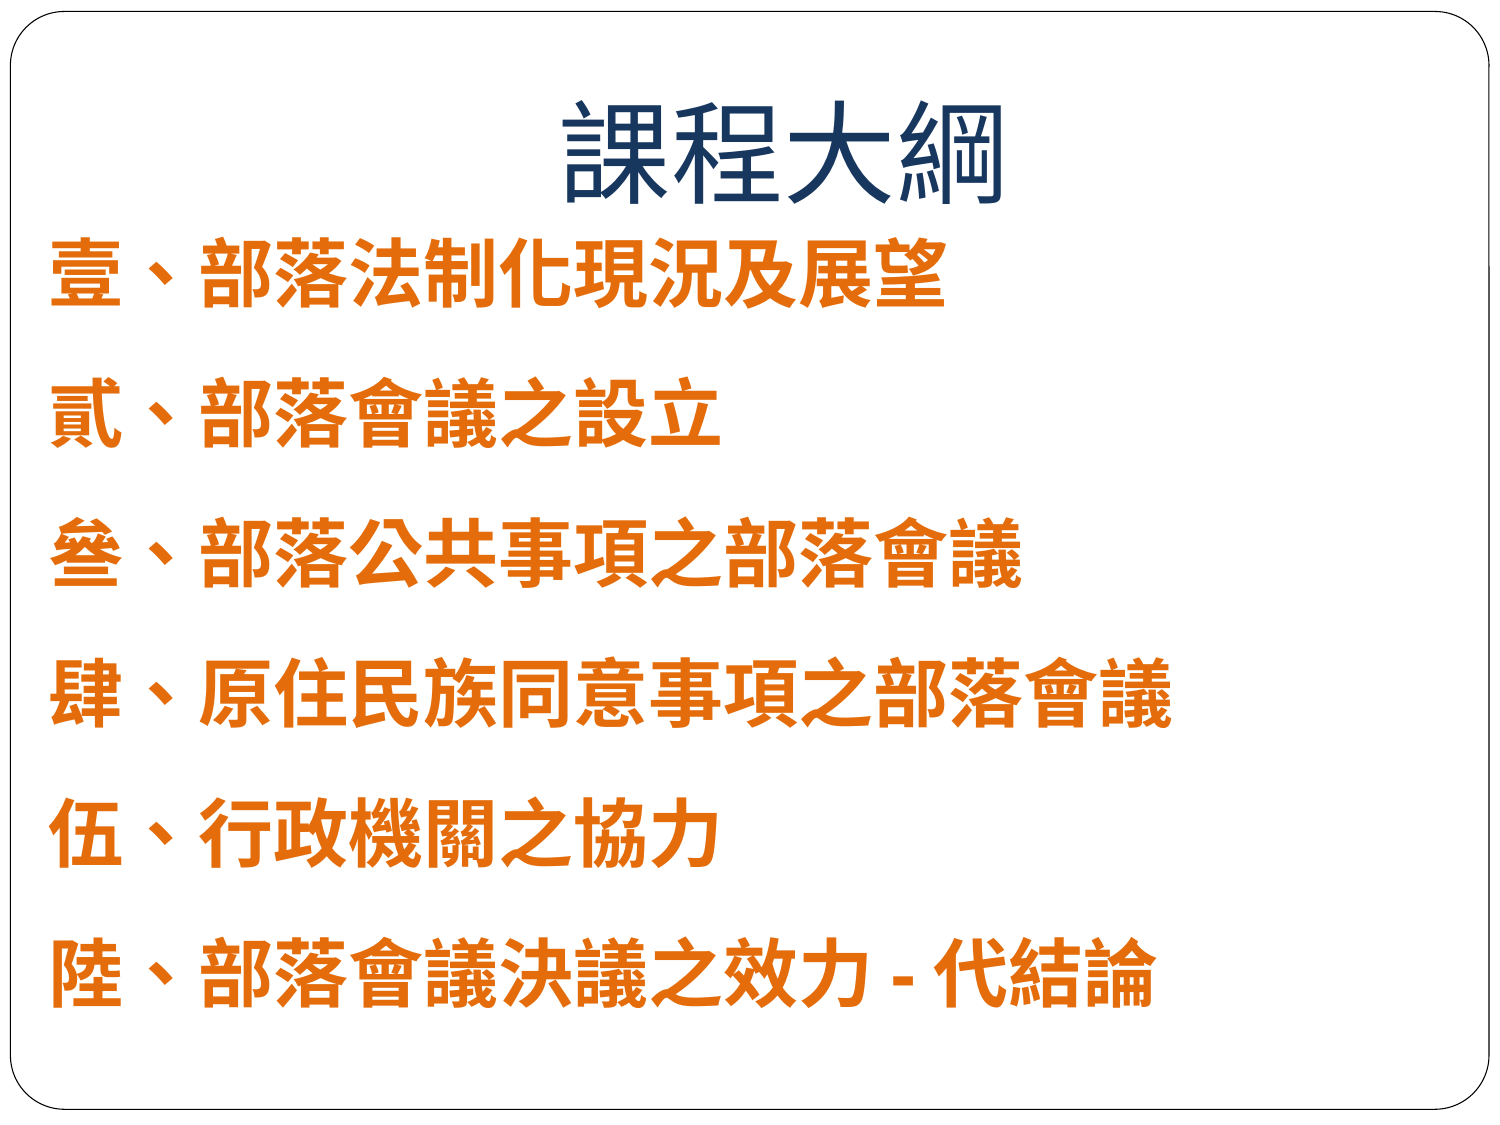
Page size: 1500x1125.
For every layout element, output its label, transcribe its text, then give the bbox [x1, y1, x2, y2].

text_box 壹、部落法制化現況及展望 貳、部落會議之設立 叄、部落公共事項之部落會議 肆、原住民族同意事項之部落會議 伍、行政機關之協力 陸、部落會議決議之效力-代結論 [41, 207, 1459, 1035]
text_box 課程大綱 [149, 45, 1425, 207]
